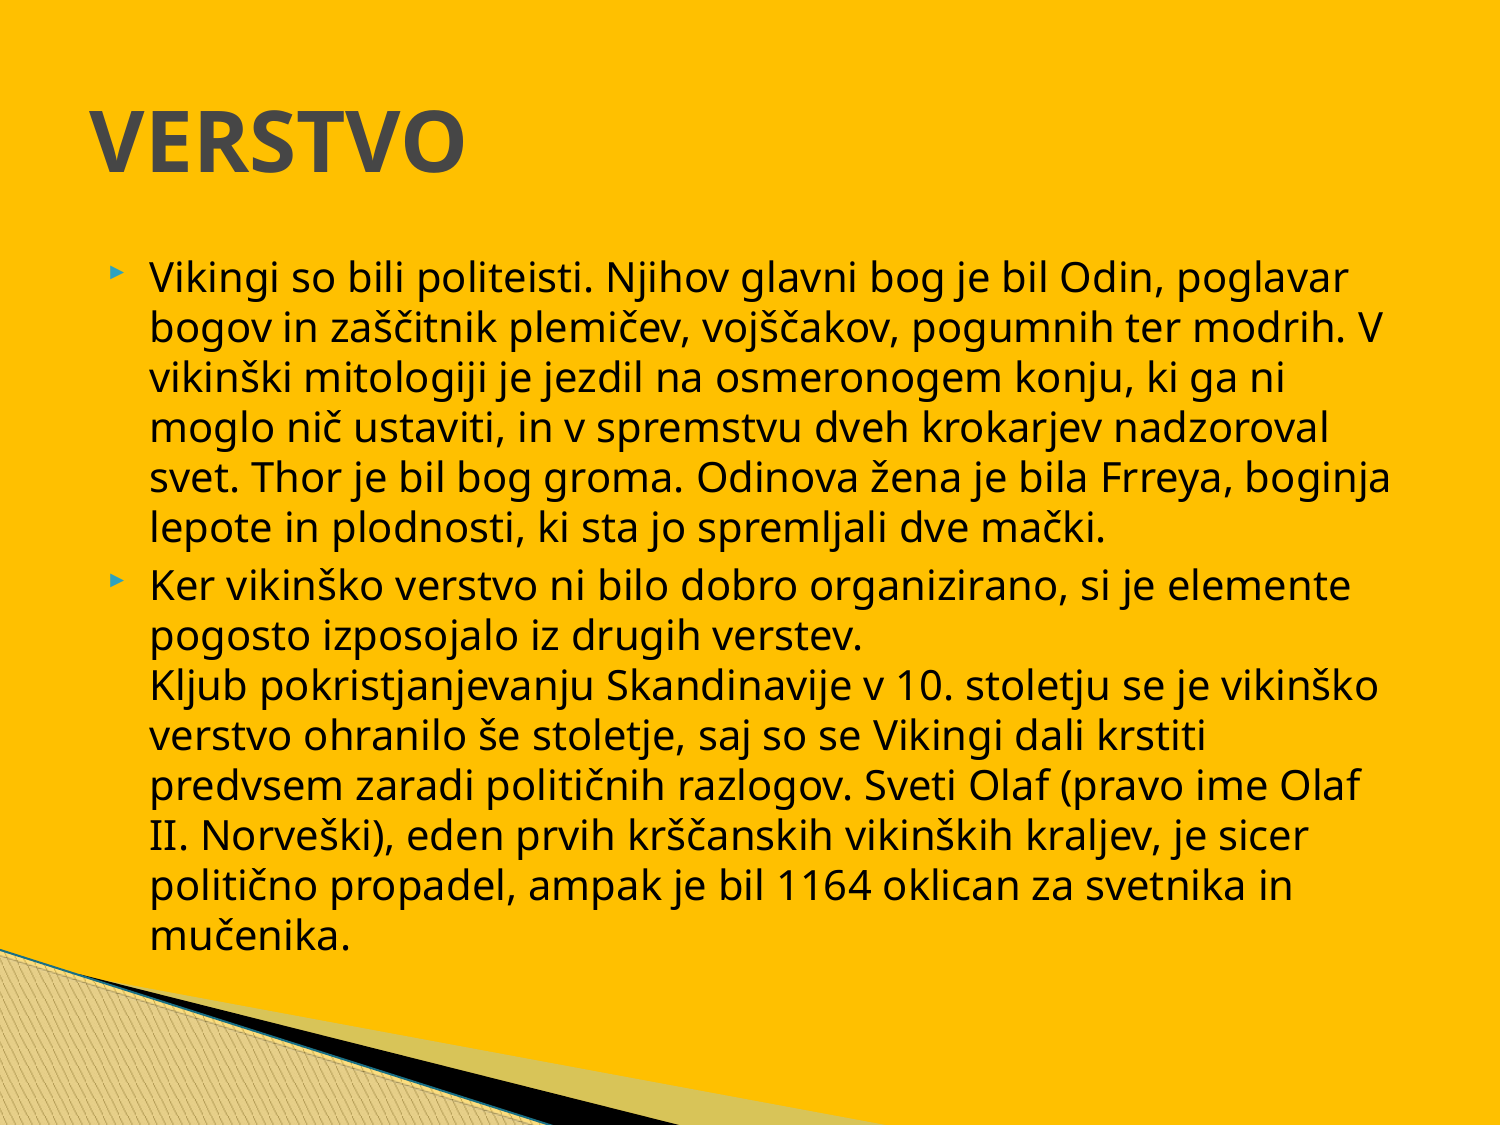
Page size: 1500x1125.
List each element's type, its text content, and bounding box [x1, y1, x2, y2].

title VERSTVO [75, 45, 1425, 233]
list Vikingi so bili politeisti. Njihov glavni bog je bil Odin, poglavar bogov in zaščitnik plemičev, vojščakov, pogumnih ter modrih. V vikinški mitologiji je jezdil na osmeronogem konju, ki ga ni moglo nič ustaviti, in v spremstvu dveh krokarjev nadzoroval svet. Thor je bil bog groma. Odinova žena je bila Frreya, boginja lepote in plodnosti, ki sta jo spremljali dve mački. Ker vikinško verstvo ni bilo dobro organizirano, si je elemente pogosto izposojalo iz drugih verstev. Kljub pokristjanjevanju Skandinavije v 10. stoletju se je vikinško verstvo ohranilo še stoletje, saj so se Vikingi dali krstiti predvsem zaradi političnih razlogov. Sveti Olaf (pravo ime Olaf II. Norveški), eden prvih krščanskih vikinških kraljev, je sicer politično propadel, ampak je bil 1164 oklican za svetnika in mučenika. [75, 242, 1425, 986]
